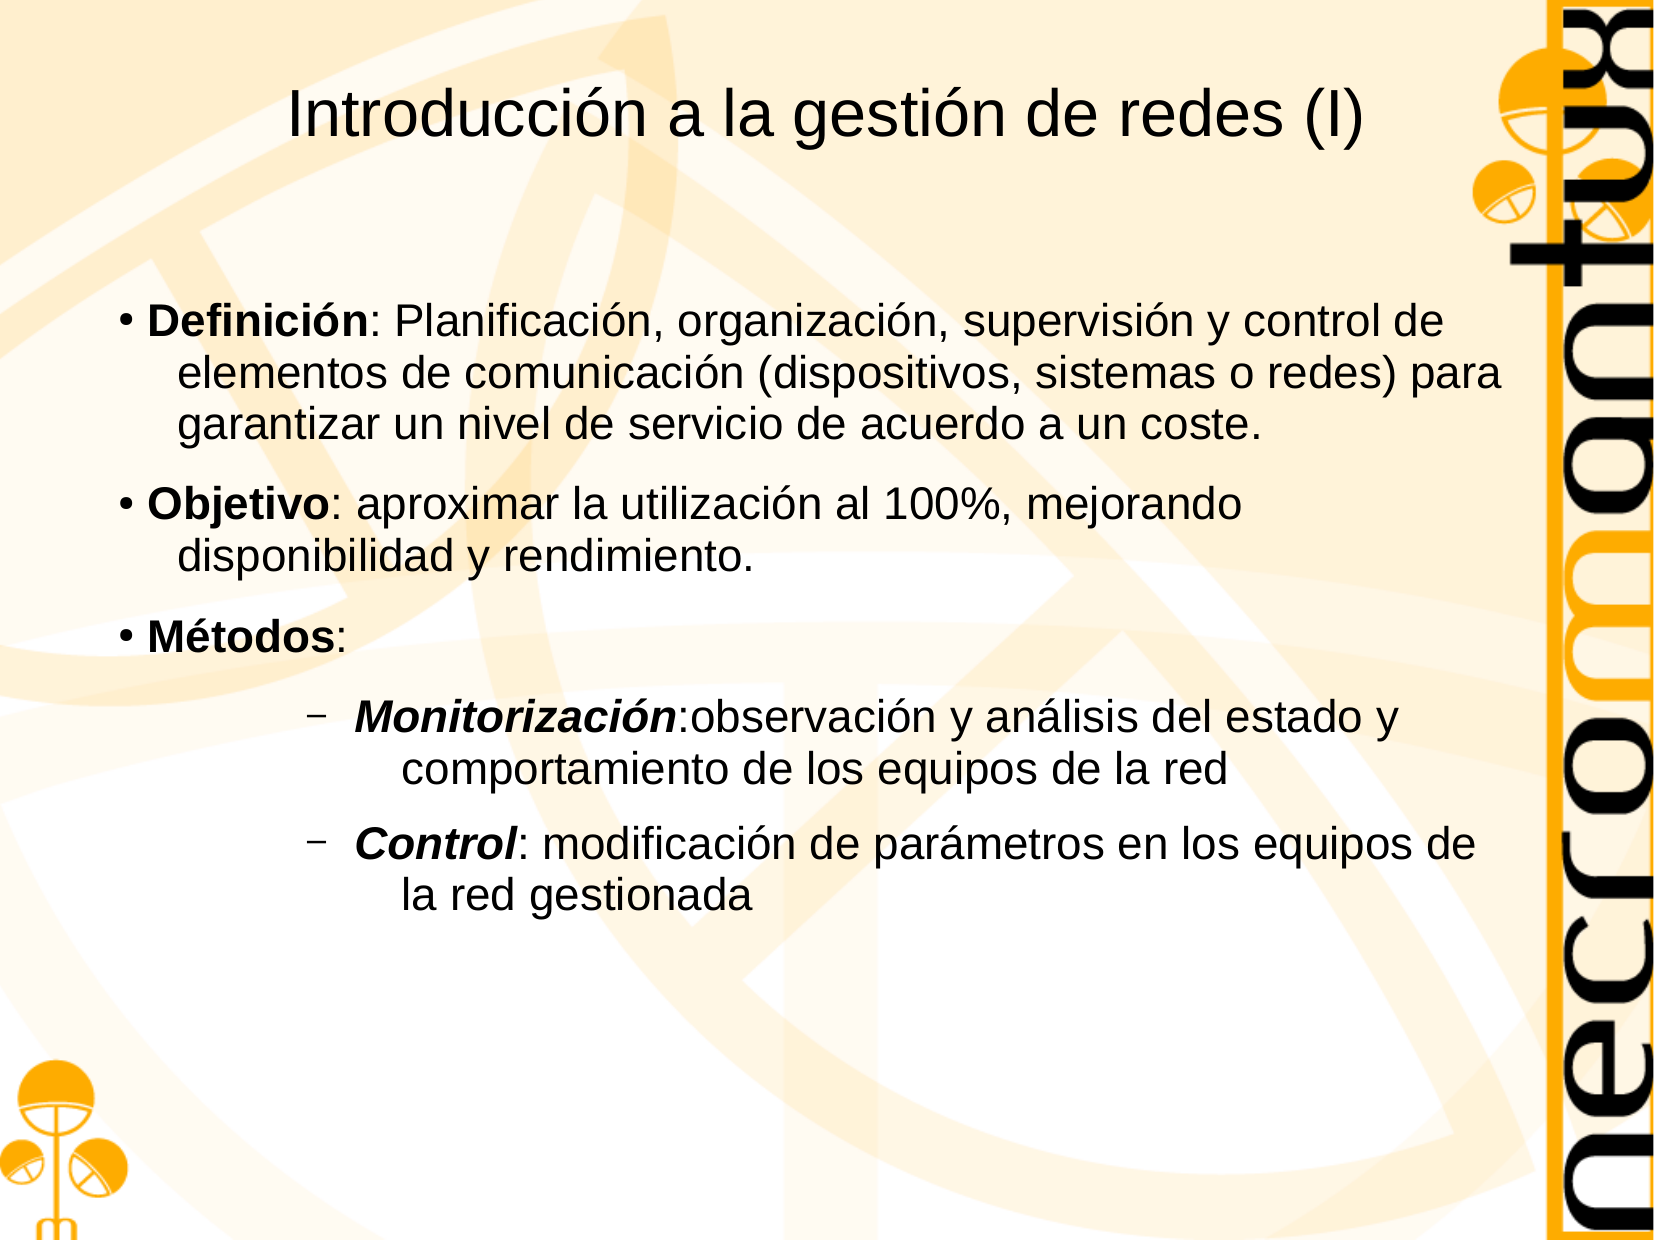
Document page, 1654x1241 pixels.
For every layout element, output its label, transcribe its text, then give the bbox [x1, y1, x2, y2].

title Introducción a la gestión de redes (I) [82, 49, 1571, 178]
list Definición: Planificación, organización, supervisión y control de elementos de comunicación (dispositivos, sistemas o redes) para garantizar un nivel de servicio de acuerdo a un coste. Objetivo: aproximar la utilización al 100%, mejorando disponibilidad y rendimiento. Métodos: Monitorización:observación y análisis del estado y comportamiento de los equipos de la red Control: modificación de parámetros en los equipos de la red gestionada [118, 295, 1506, 1134]
picture [0, 0, 1654, 1240]
text_box [1556, 708, 1587, 784]
